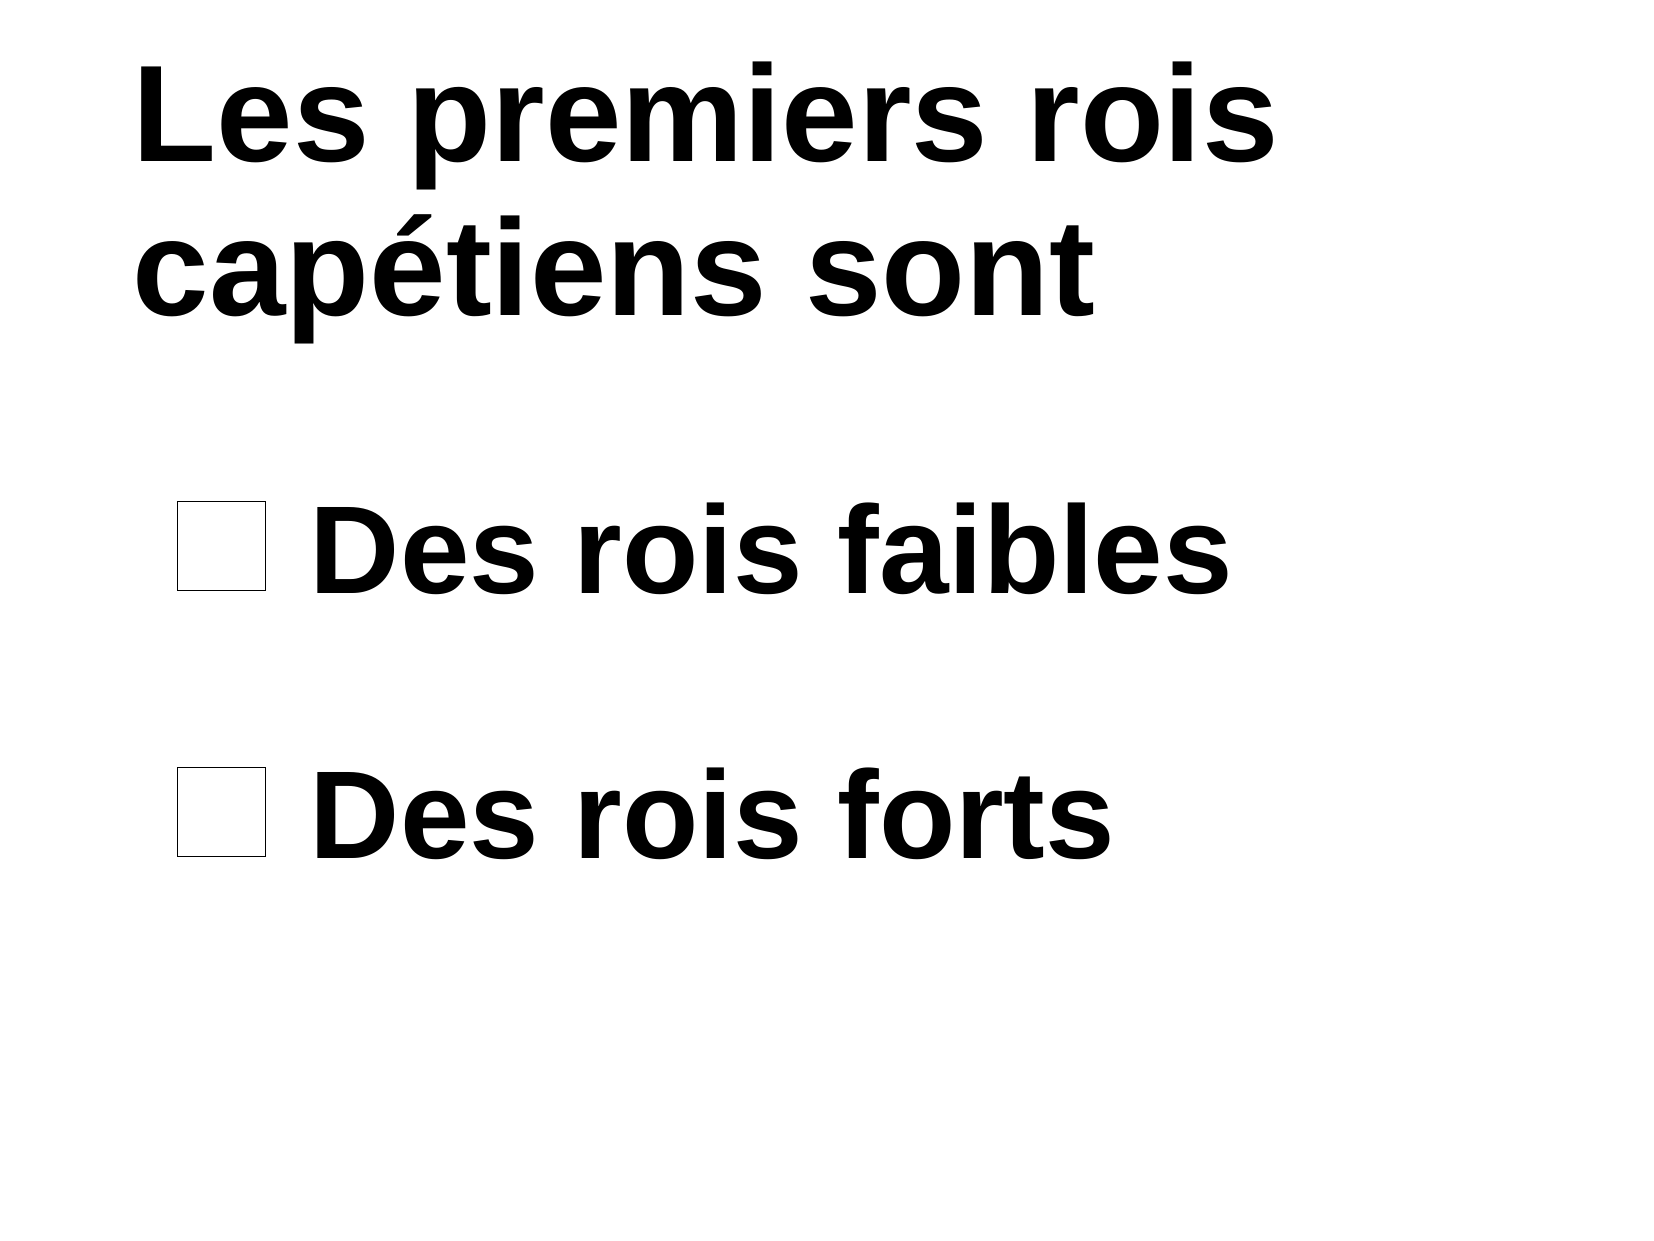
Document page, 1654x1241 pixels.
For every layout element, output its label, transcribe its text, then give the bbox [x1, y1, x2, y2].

text_box Des rois faibles [295, 472, 1565, 680]
text_box Les premiers rois capétiens sont [118, 29, 1654, 352]
text_box Des rois forts [295, 738, 1565, 945]
